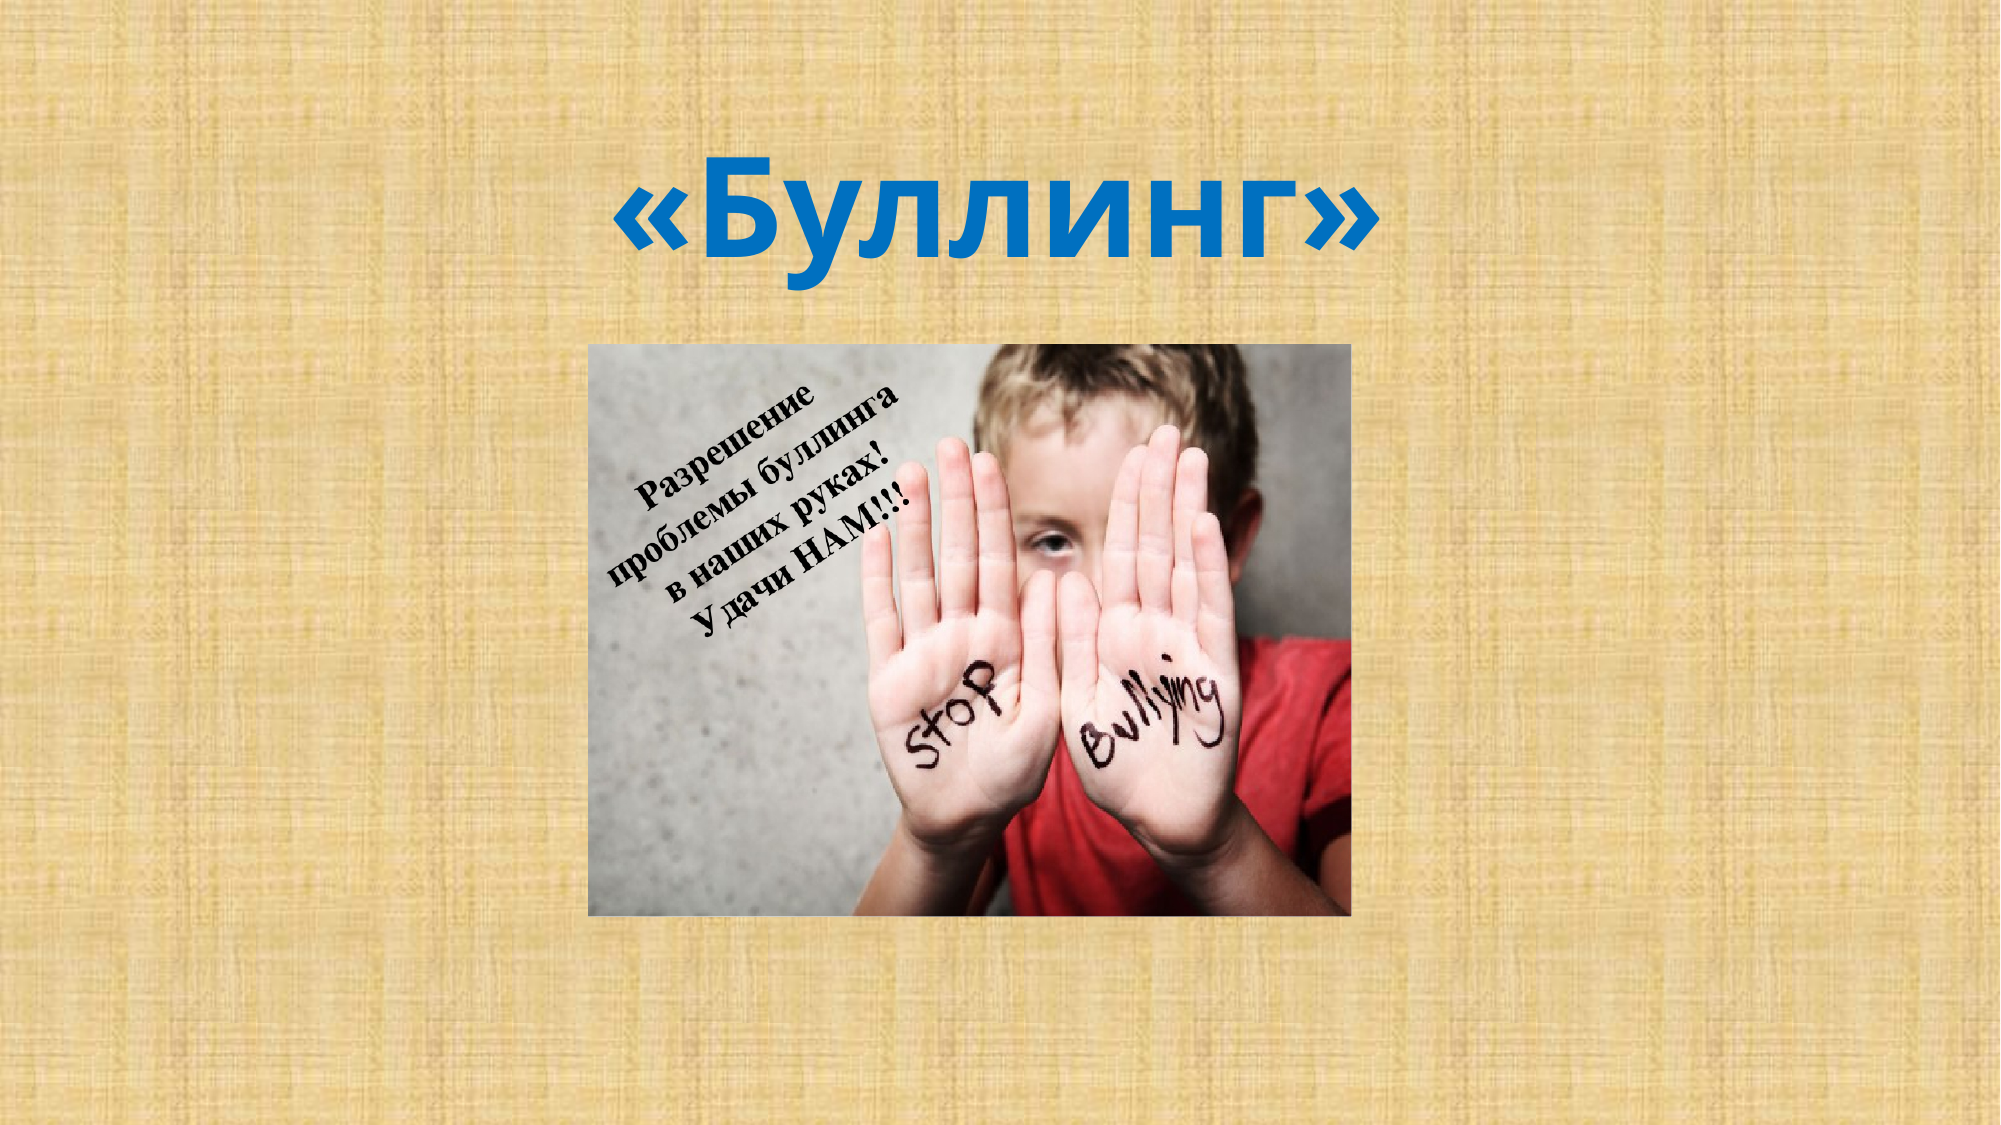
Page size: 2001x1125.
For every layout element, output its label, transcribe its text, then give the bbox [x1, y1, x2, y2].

text_box «Буллинг» [92, 118, 1901, 293]
picture [0, 0, 2001, 1125]
